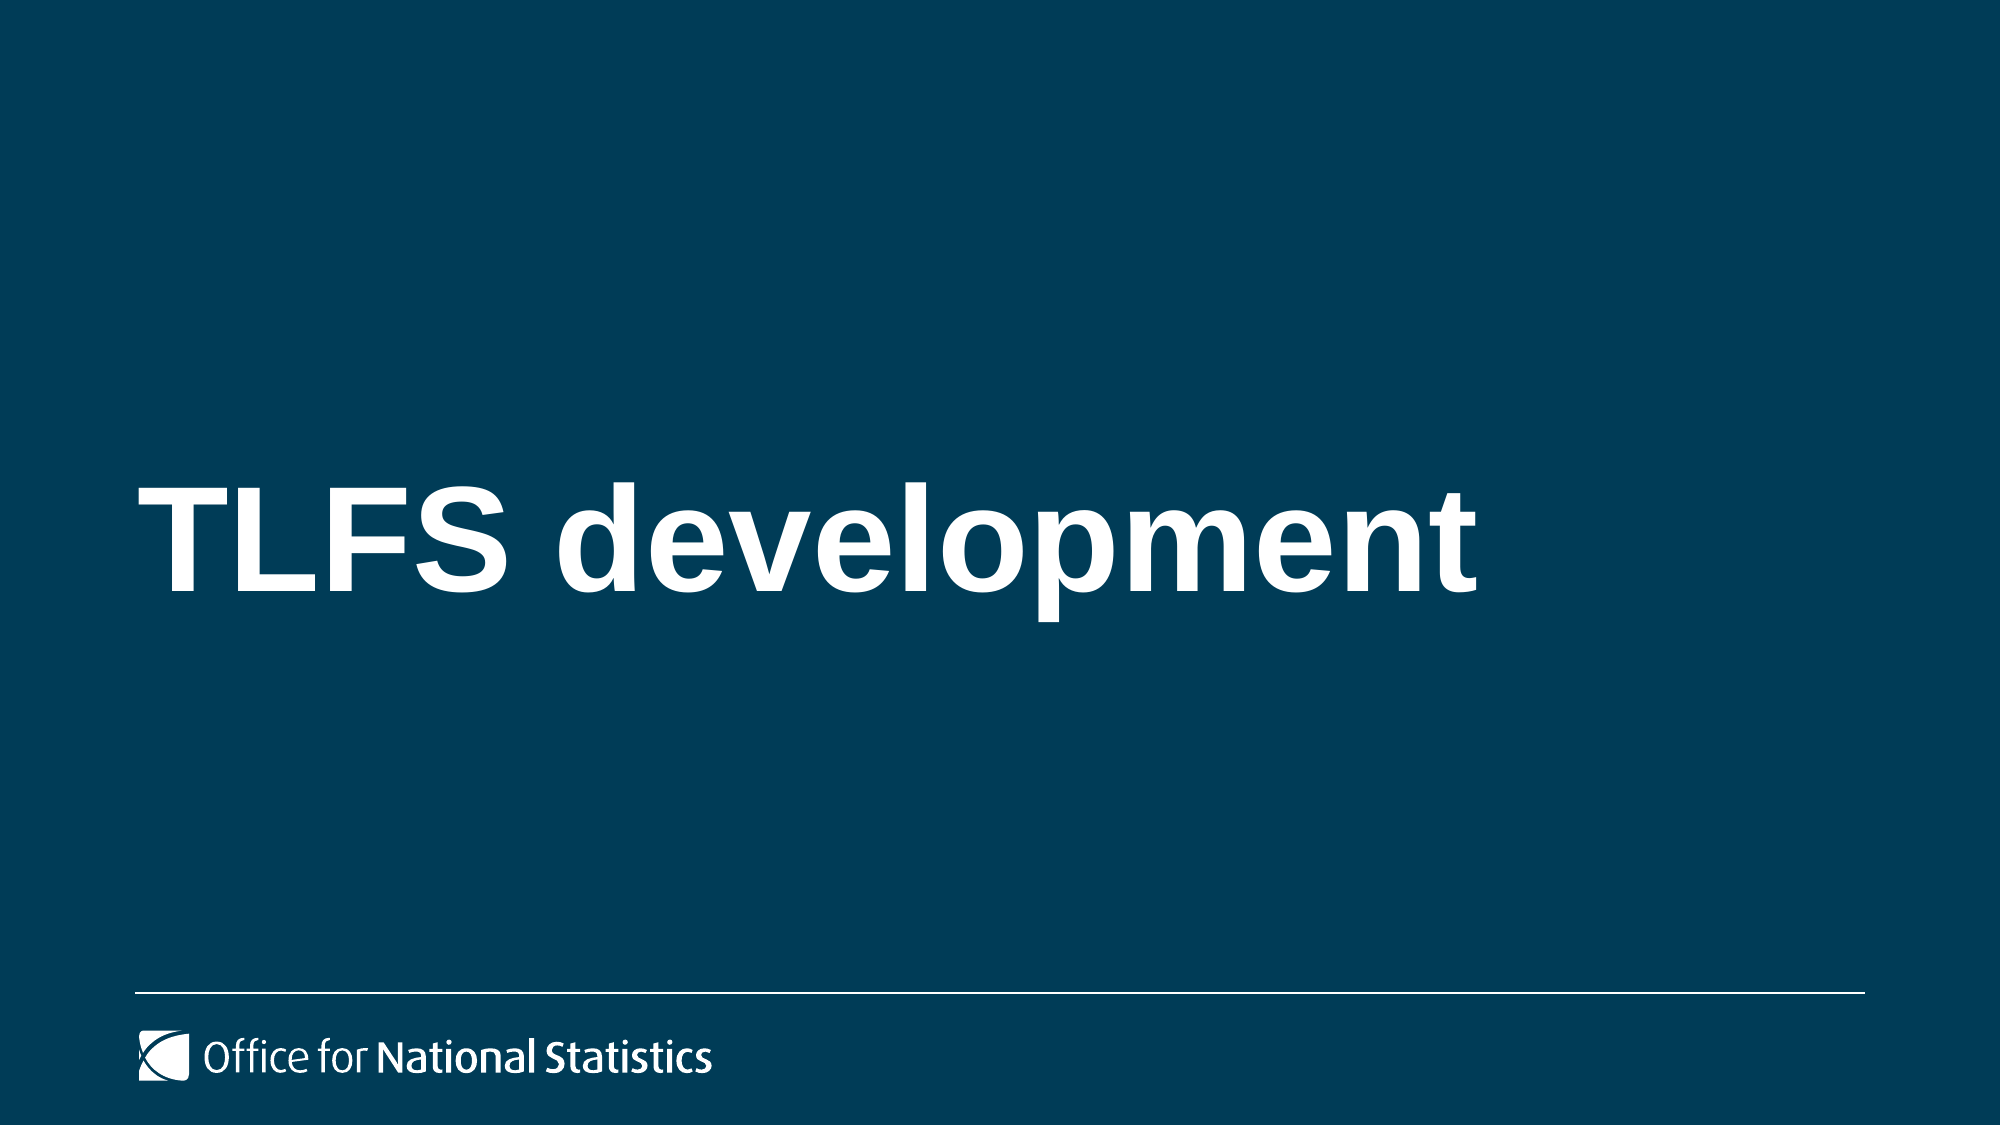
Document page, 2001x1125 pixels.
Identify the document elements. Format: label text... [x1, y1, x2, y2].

title TLFS development [137, 454, 1863, 627]
